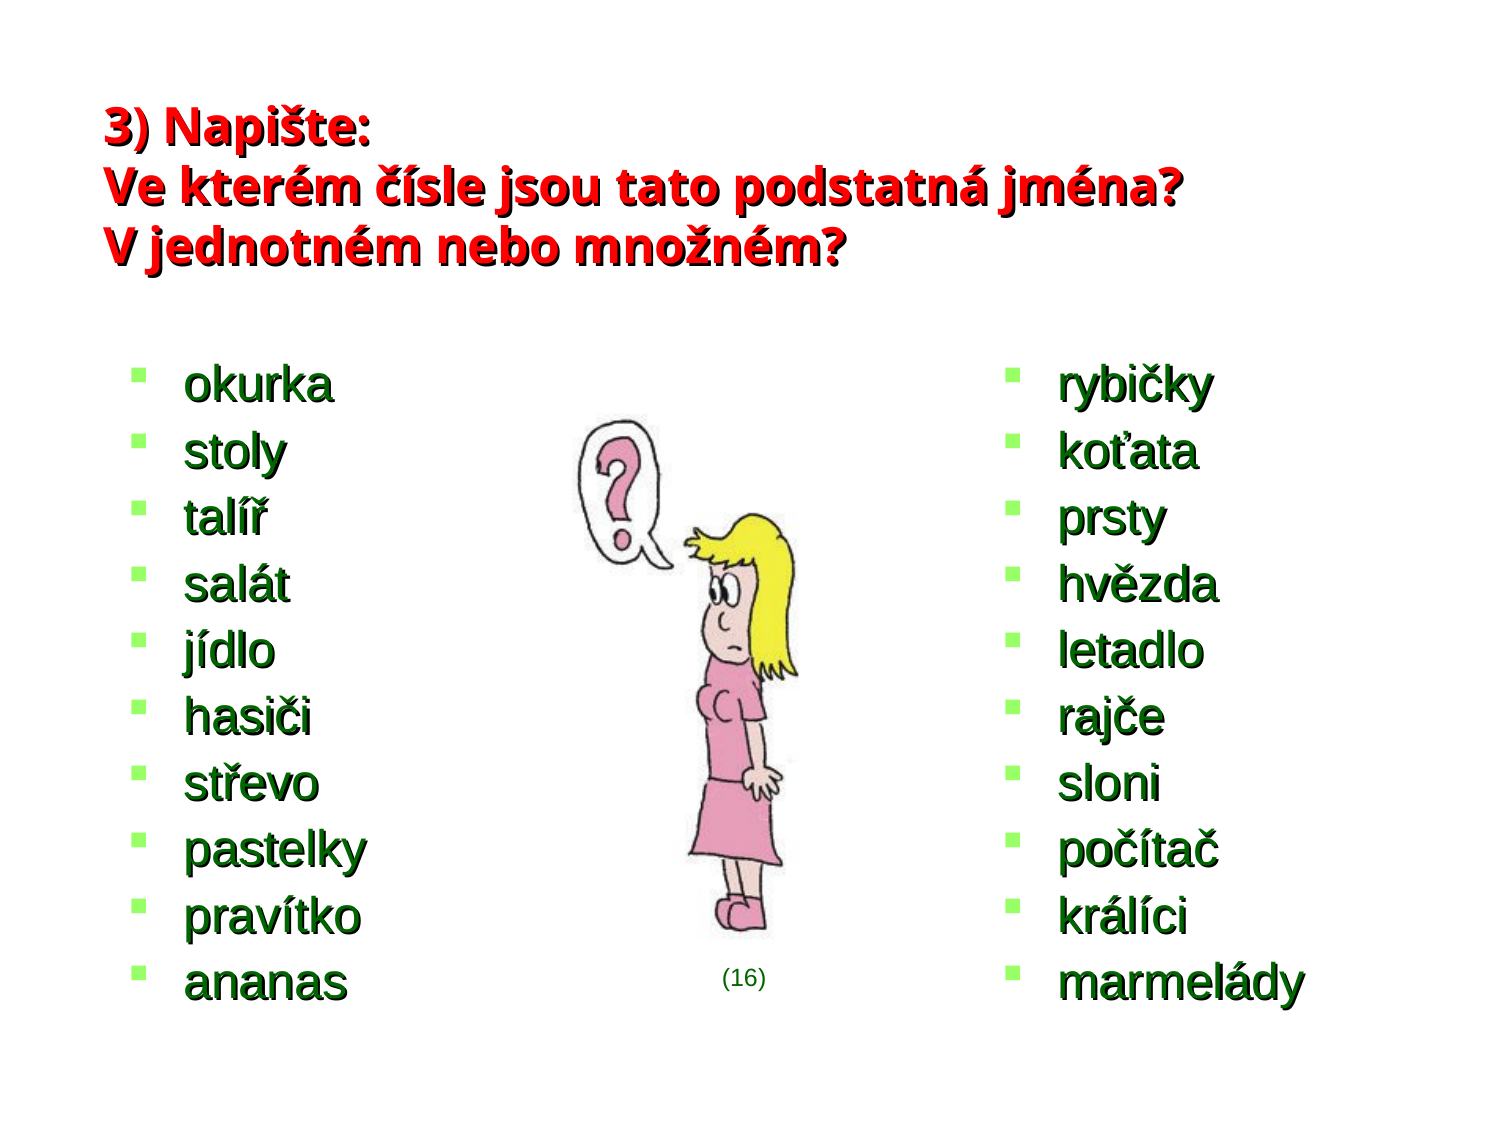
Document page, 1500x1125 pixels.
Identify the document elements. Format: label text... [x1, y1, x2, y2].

text_box (16) [655, 953, 833, 1000]
list rybičky koťata prsty hvězda letadlo rajče sloni počítač králíci marmelády [986, 349, 1500, 1038]
title 3) Napište: Ve kterém čísle jsou tato podstatná jména? V jednotném nebo množném? [88, 66, 1465, 302]
picture [572, 413, 808, 941]
list okurka stoly talíř salát jídlo hasiči střevo pastelky pravítko ananas [112, 349, 757, 1038]
